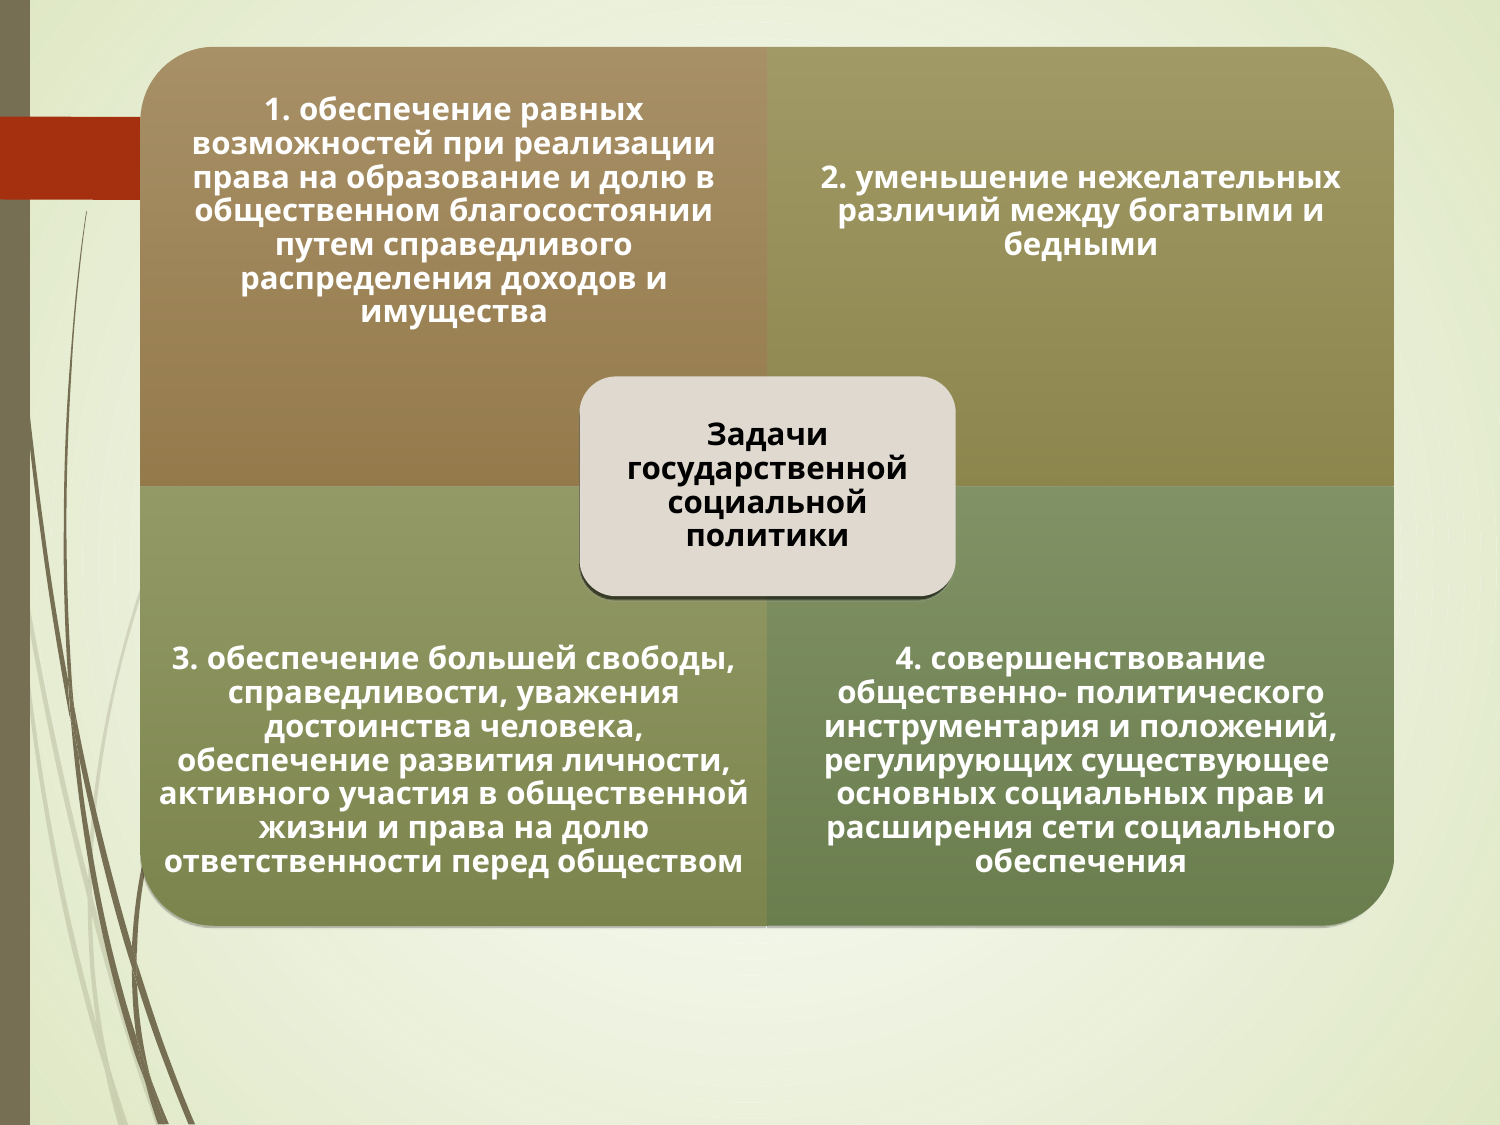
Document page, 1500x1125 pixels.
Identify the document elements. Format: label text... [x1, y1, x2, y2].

text_box Задачи государственной социальной политики [579, 376, 956, 597]
text_box 2. уменьшение нежелательных различий между богатыми и бедными [767, 46, 1395, 486]
text_box 1. обеспечение равных возможностей при реализации права на образование и долю в общественном благосостоянии путем справедливого распределения доходов и имущества [140, 46, 767, 486]
text_box 4. совершенствование общественно- политического инструментария и положений, регулирующих существующее основных социальных прав и расширения сети социального обеспечения [767, 486, 1395, 926]
text_box 3. обеспечение большей свободы, справедливости, уважения достоинства человека, обеспечение развития личности, активного участия в общественной жизни и права на долю ответственности перед обществом [140, 486, 767, 926]
